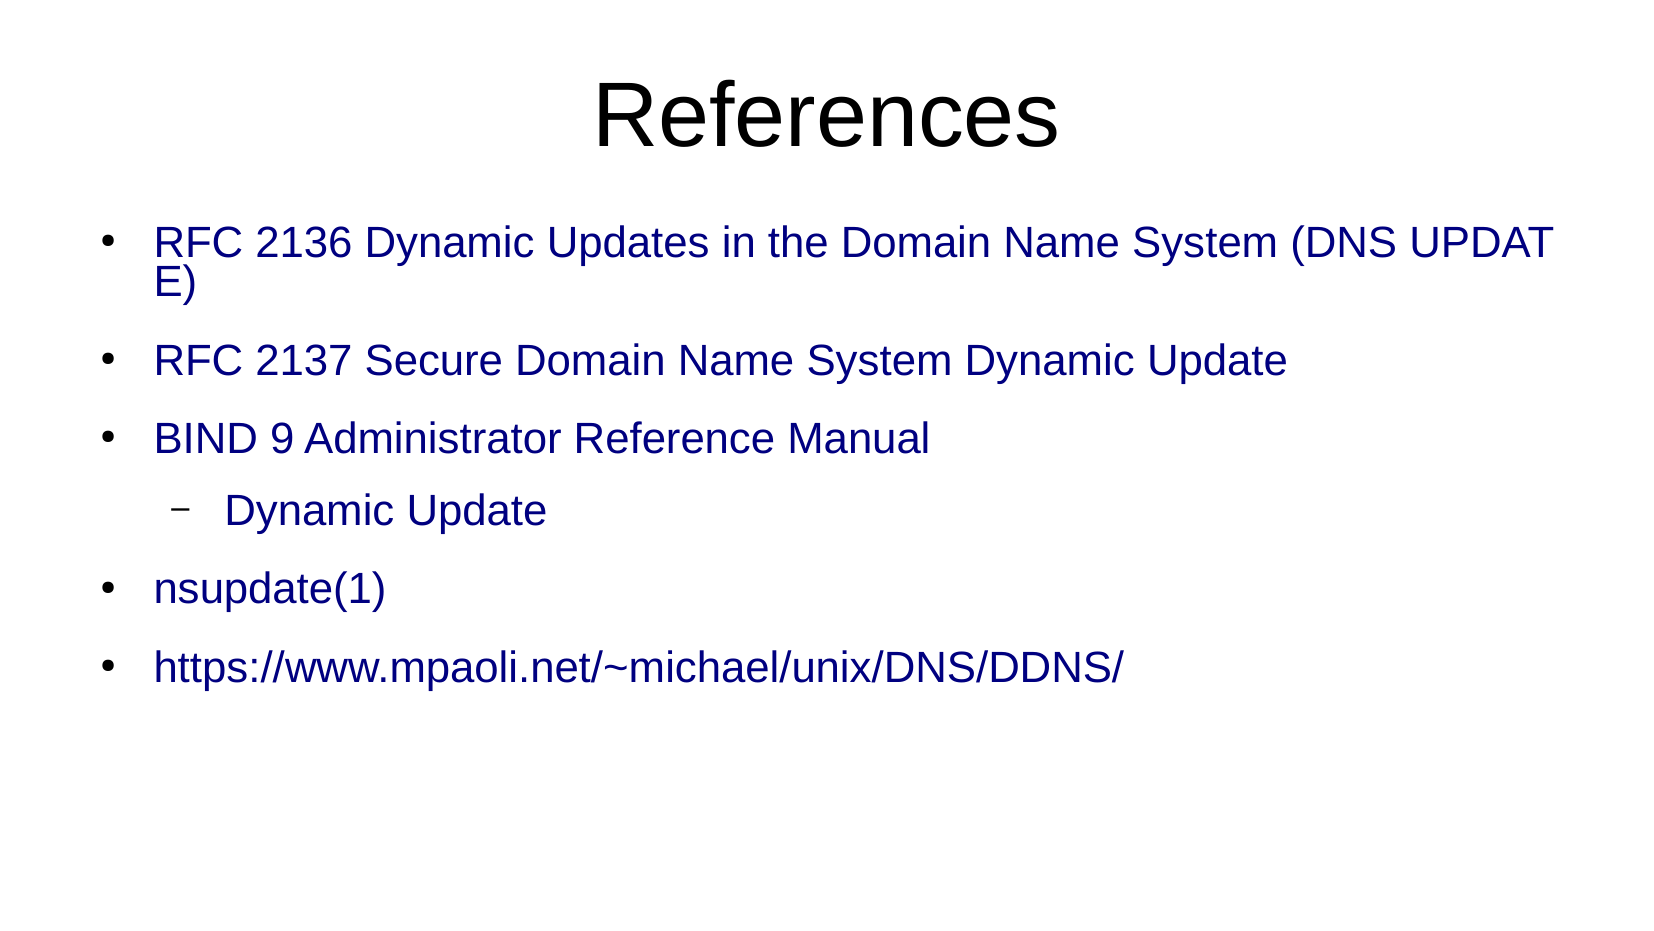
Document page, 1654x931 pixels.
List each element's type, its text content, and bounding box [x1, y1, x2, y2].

title References [82, 37, 1571, 193]
list RFC 2136 Dynamic Updates in the Domain Name System (DNS UPDATE) RFC 2137 Secure Domain Name System Dynamic Update BIND 9 Administrator Reference Manual Dynamic Update nsupdate(1) https://www.mpaoli.net/~michael/unix/DNS/DDNS/ [82, 217, 1571, 758]
